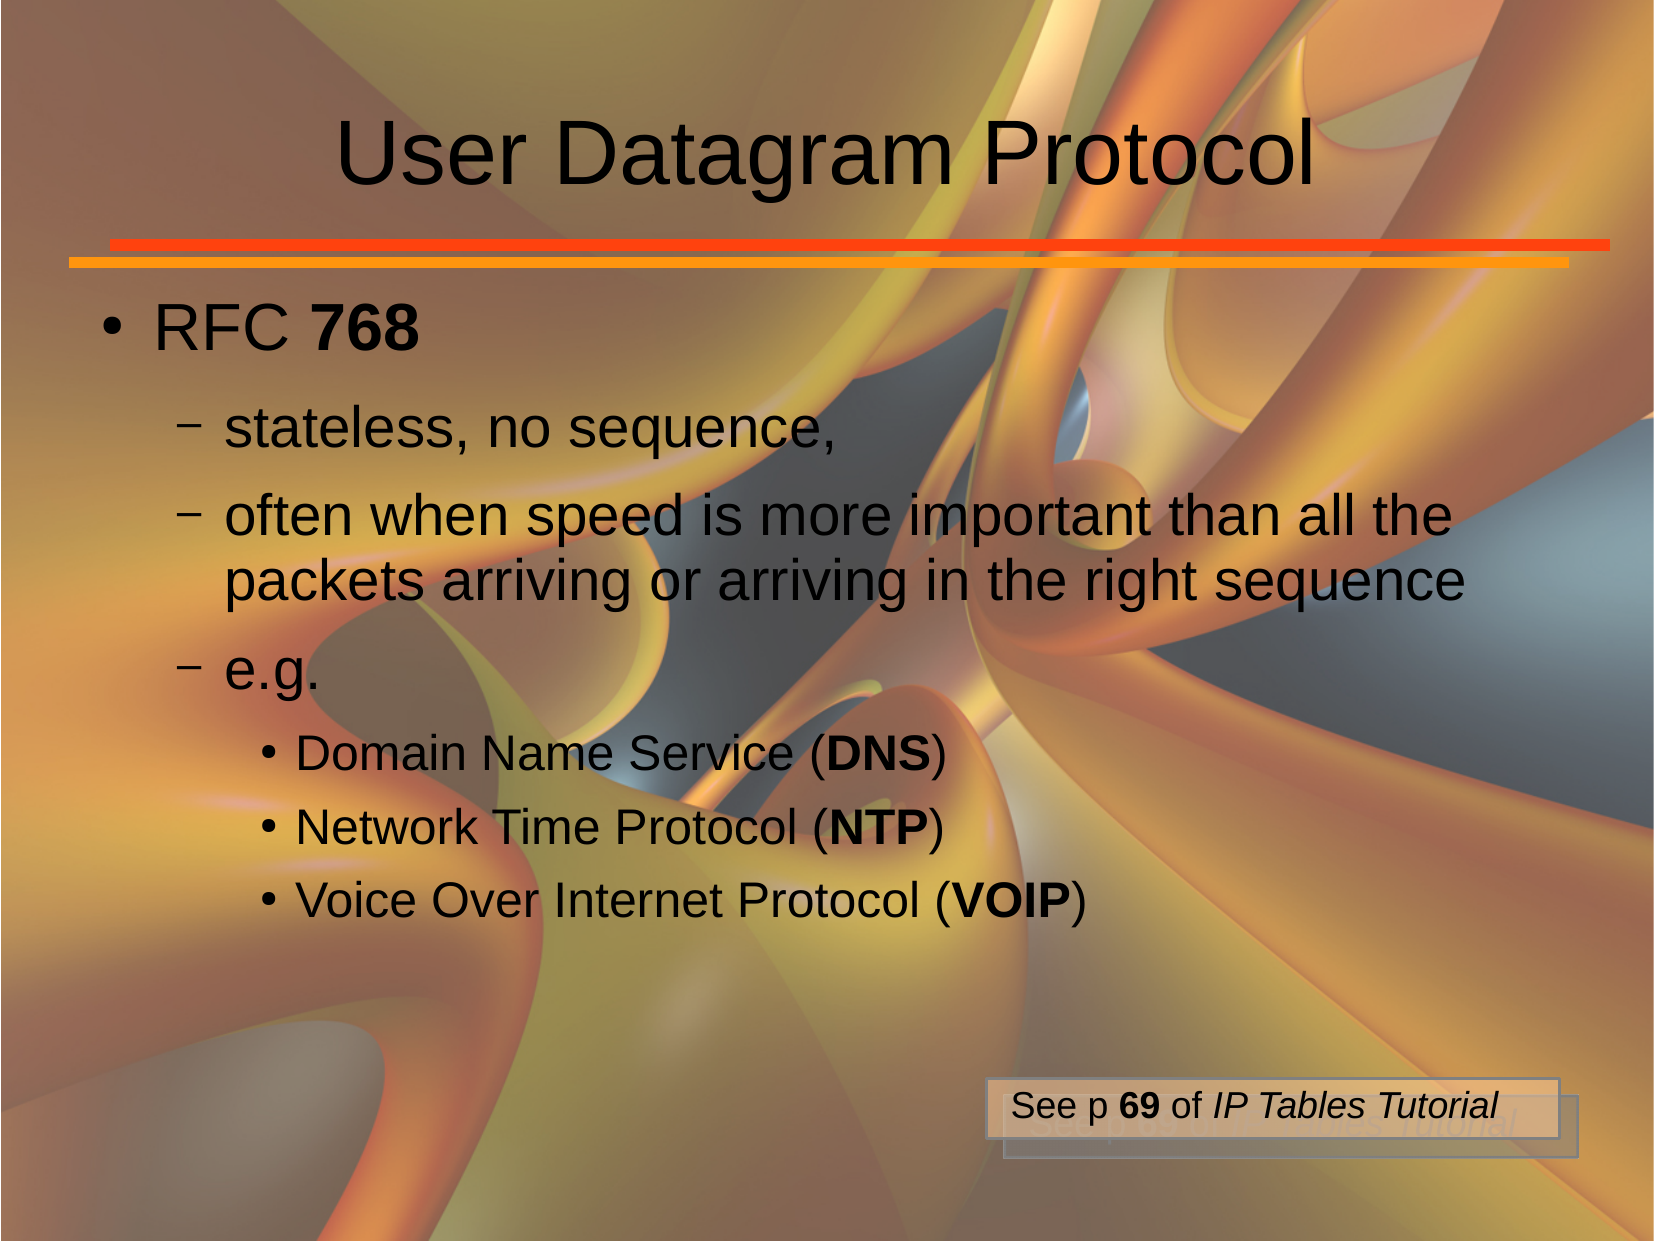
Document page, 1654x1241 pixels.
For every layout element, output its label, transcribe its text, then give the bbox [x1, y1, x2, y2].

title User Datagram Protocol [82, 49, 1571, 257]
text_box See p 69 of IP Tables Tutorial [986, 1078, 1560, 1139]
list RFC 768 stateless, no sequence, often when speed is more important than all the packets arriving or arriving in the right sequence e.g. Domain Name Service (DNS) Network Time Protocol (NTP) Voice Over Internet Protocol (VOIP) [82, 290, 1571, 1094]
